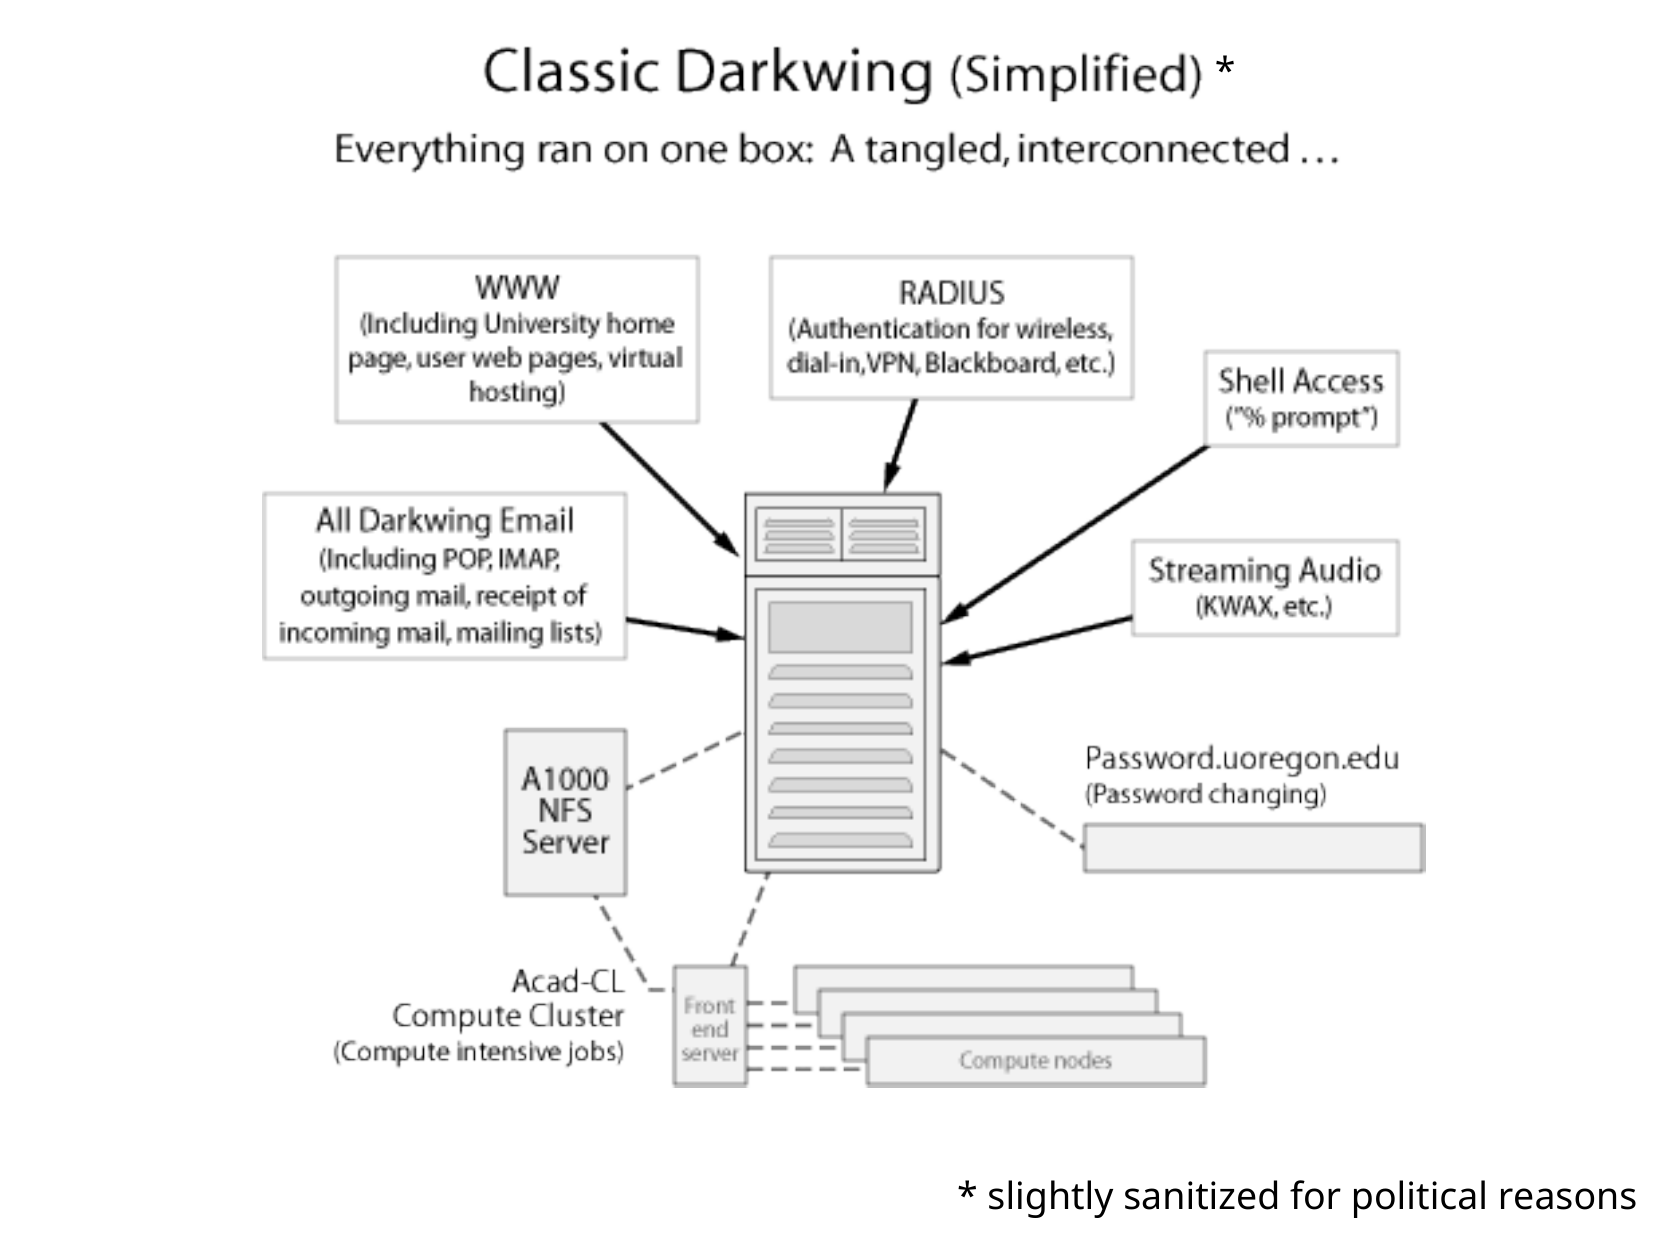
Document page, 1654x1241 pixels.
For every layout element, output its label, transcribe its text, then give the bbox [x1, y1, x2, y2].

picture [262, 37, 1426, 1088]
text_box * [1200, 37, 1245, 98]
text_box * slightly sanitized for political reasons [942, 1162, 1613, 1223]
